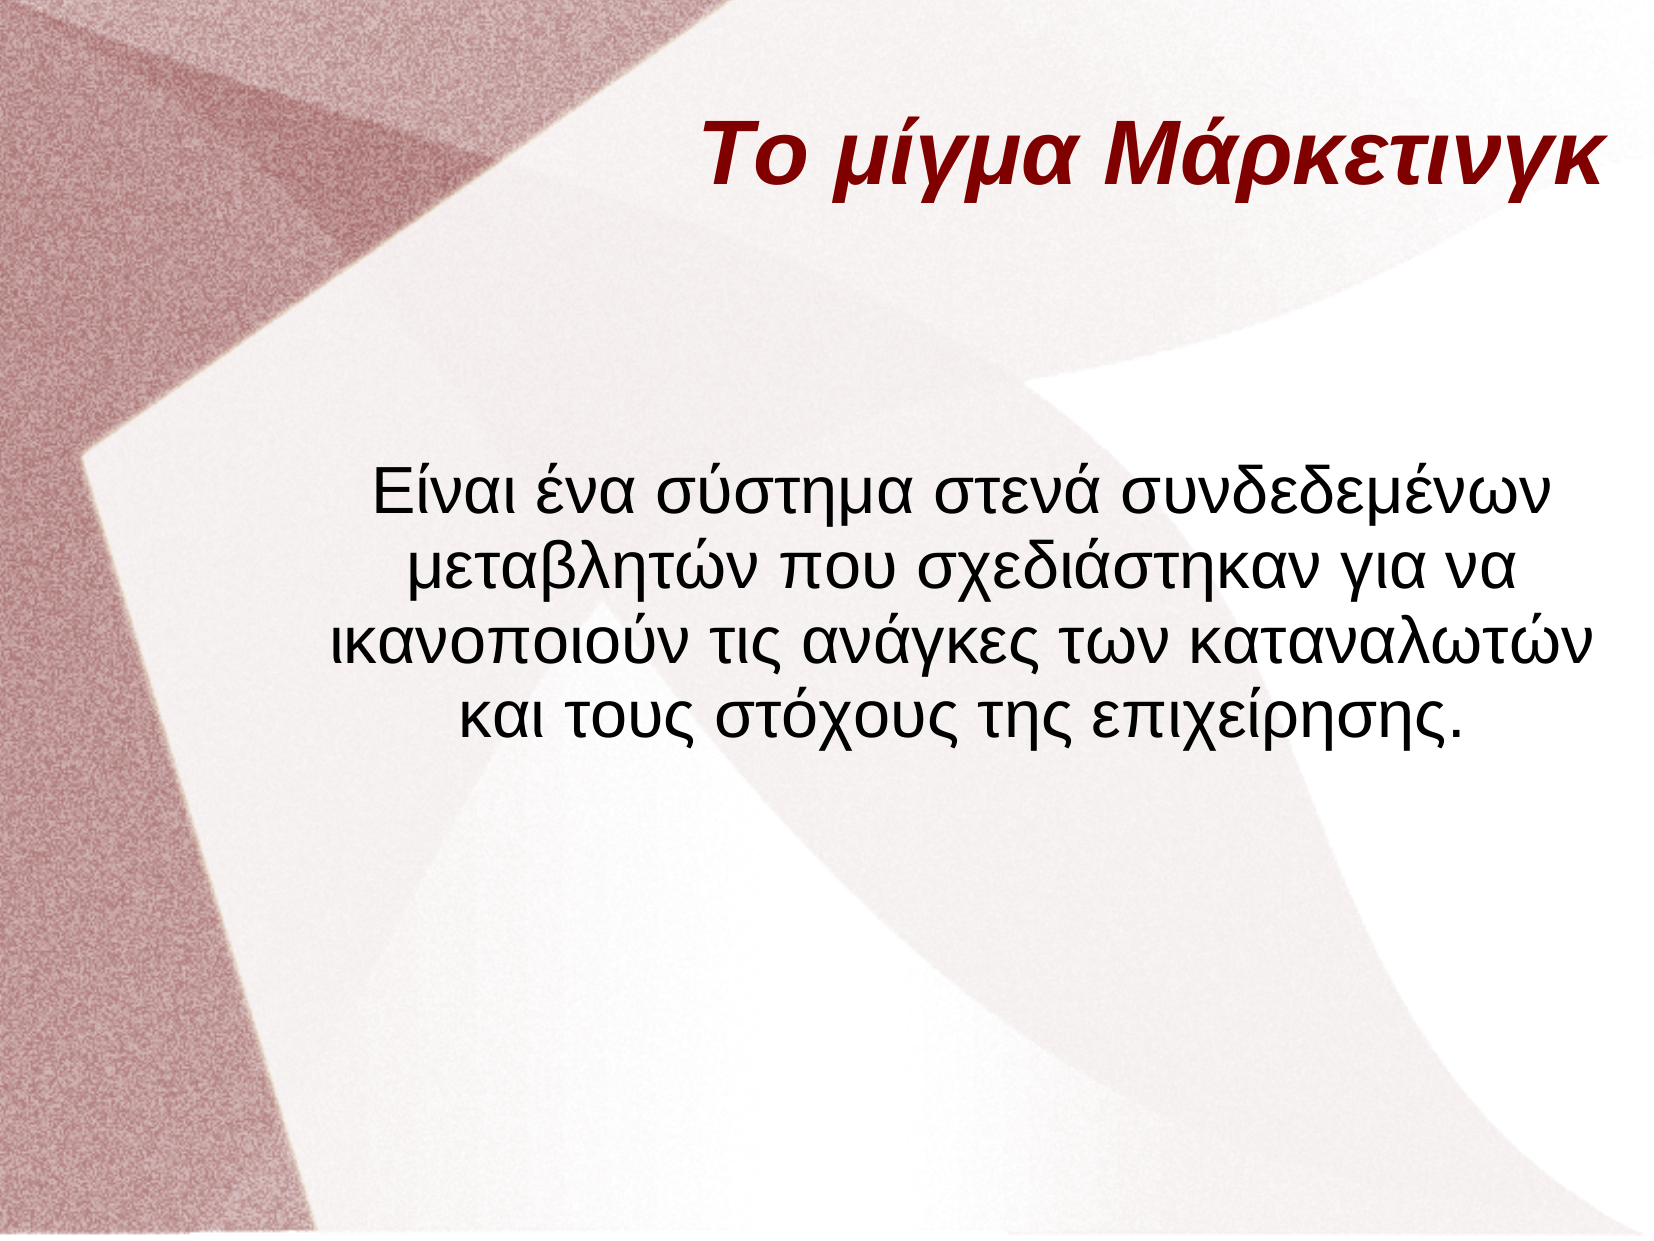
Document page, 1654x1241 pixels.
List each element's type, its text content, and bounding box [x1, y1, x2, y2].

picture [0, 0, 1654, 1241]
subtitle Είναι ένα σύστημα στενά συνδεδεμένων μεταβλητών που σχεδιάστηκαν για να ικανοποιούν τις ανάγκες των καταναλωτών και τους στόχους της επιχείρησης. [324, 290, 1601, 916]
title Το μίγμα Μάρκετινγκ [596, 49, 1607, 257]
